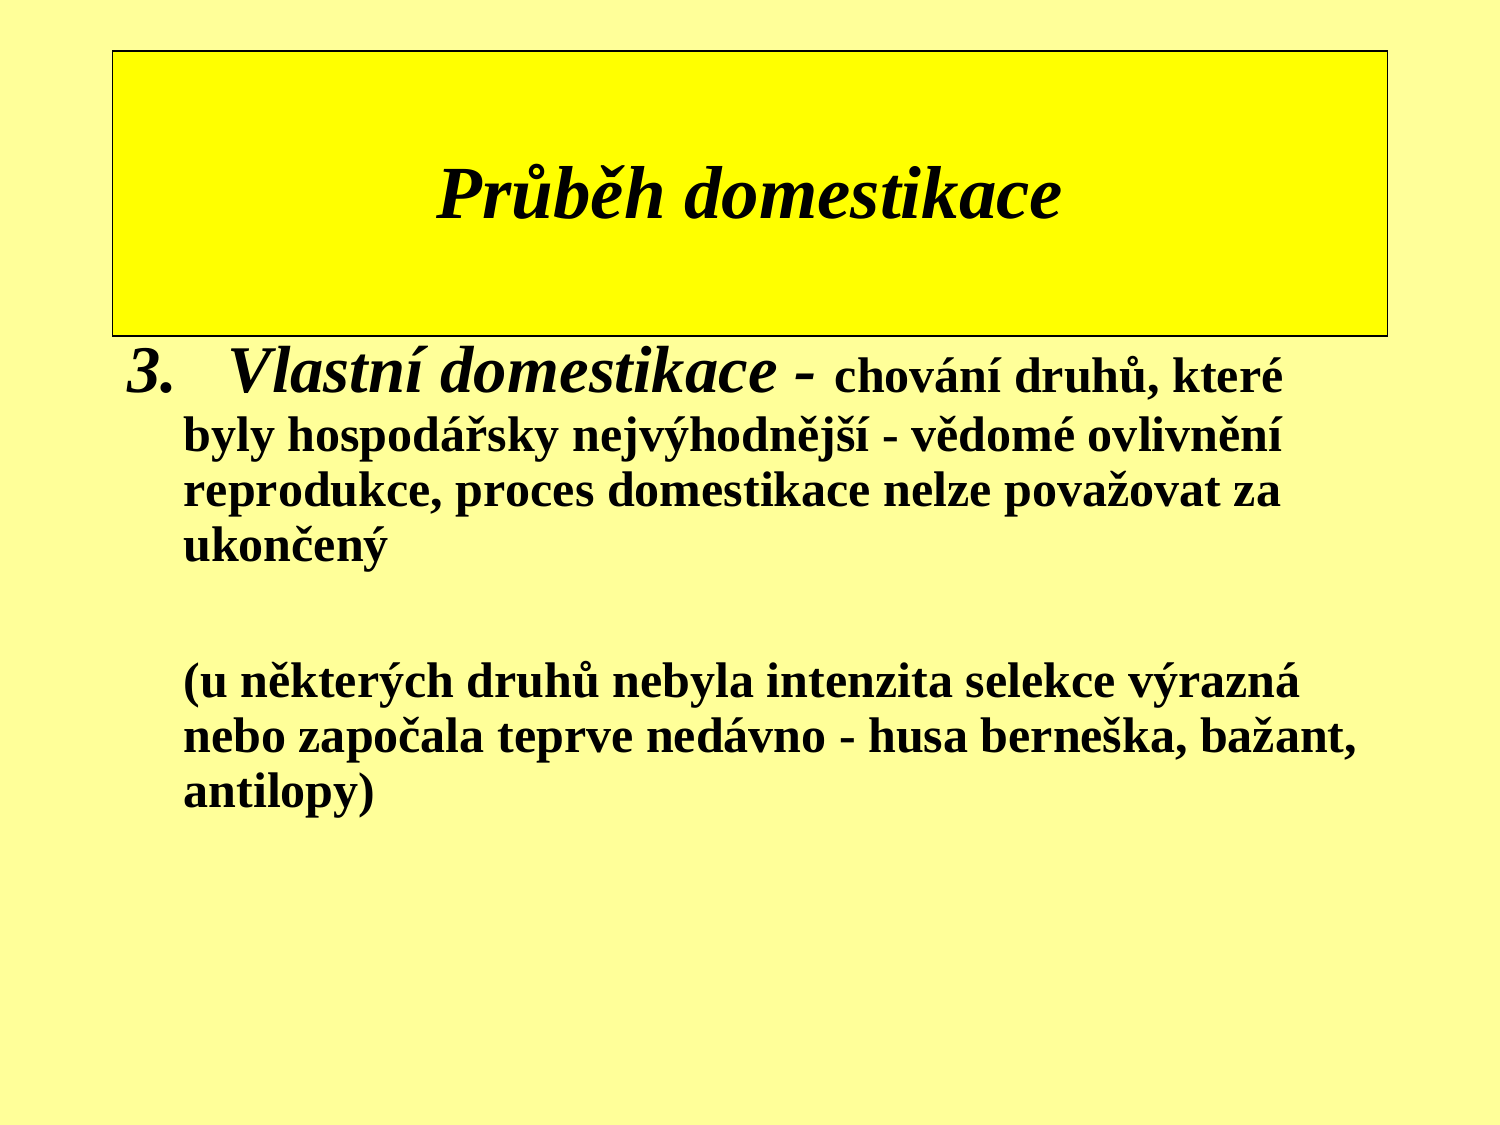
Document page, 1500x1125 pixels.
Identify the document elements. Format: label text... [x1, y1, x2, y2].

list 3. Vlastní domestikace - chování druhů, které byly hospodářsky nejvýhodnější - vědomé ovlivnění reprodukce, proces domestikace nelze považovat za ukončený (u některých druhů nebyla intenzita selekce výrazná nebo započala teprve nedávno - husa berneška, bažant, antilopy) [112, 324, 1388, 1001]
title Průběh domestikace [112, 51, 1388, 324]
